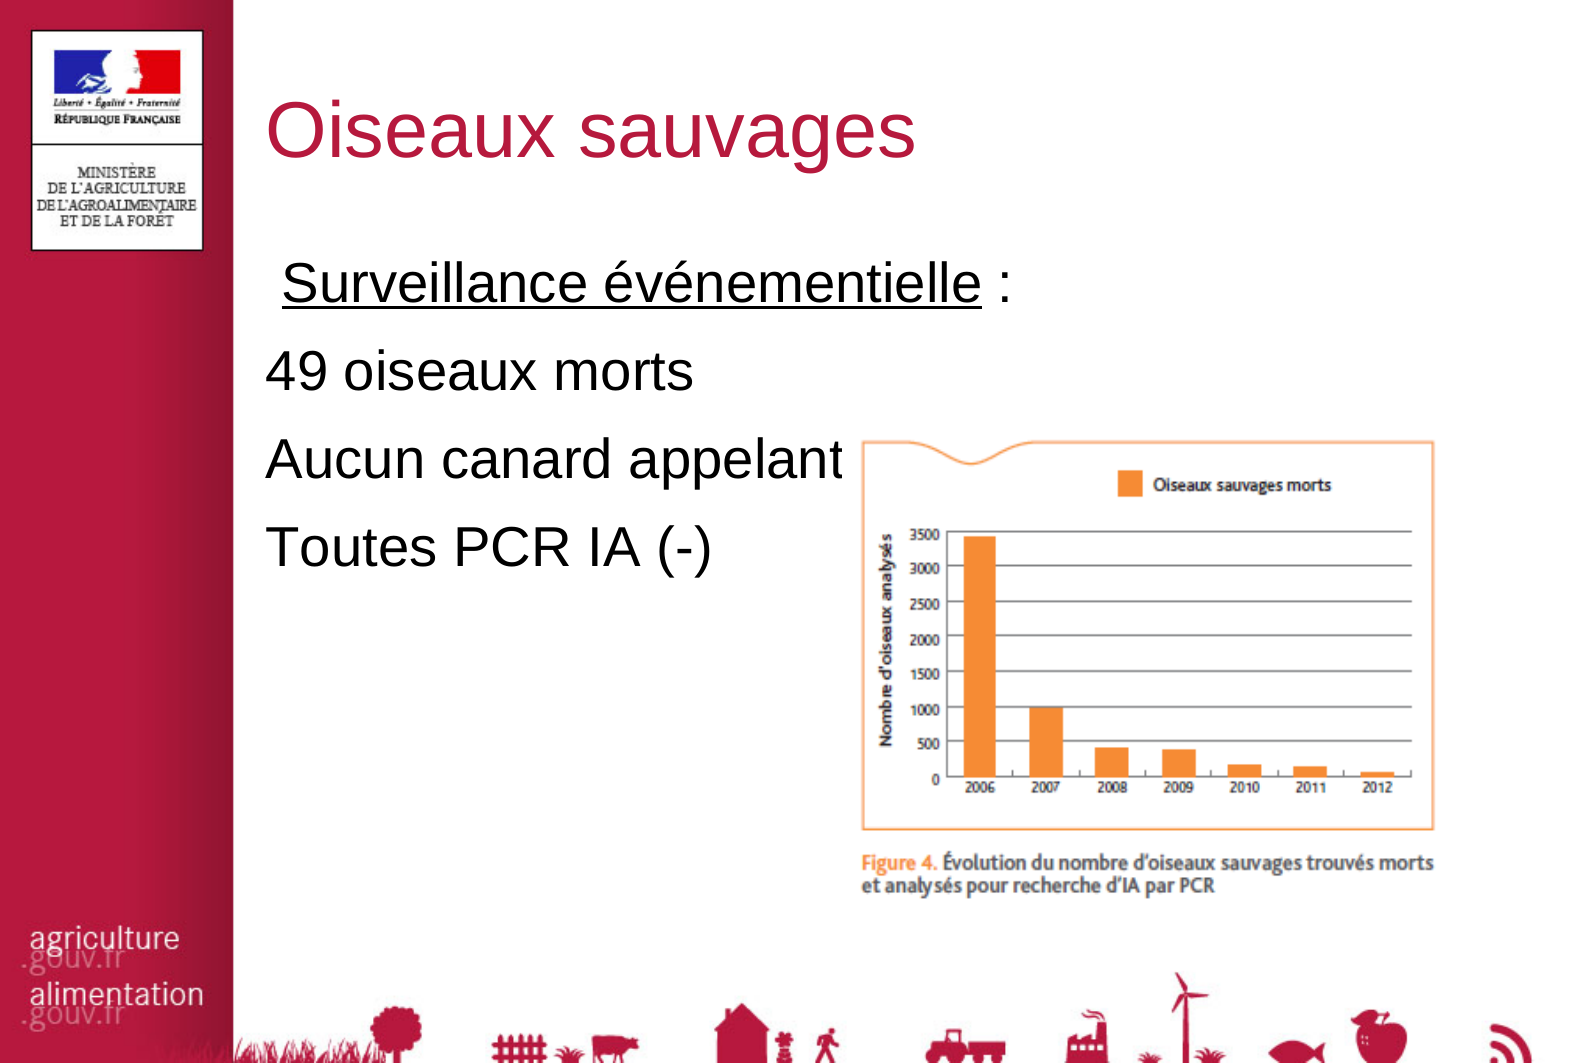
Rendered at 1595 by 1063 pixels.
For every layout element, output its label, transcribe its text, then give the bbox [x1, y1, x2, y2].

title Oiseaux sauvages [265, 42, 1535, 220]
list Surveillance événementielle : 49 oiseaux morts Aucun canard appelant Toutes PCR IA (-) [265, 248, 1535, 950]
picture [0, 0, 1594, 1063]
